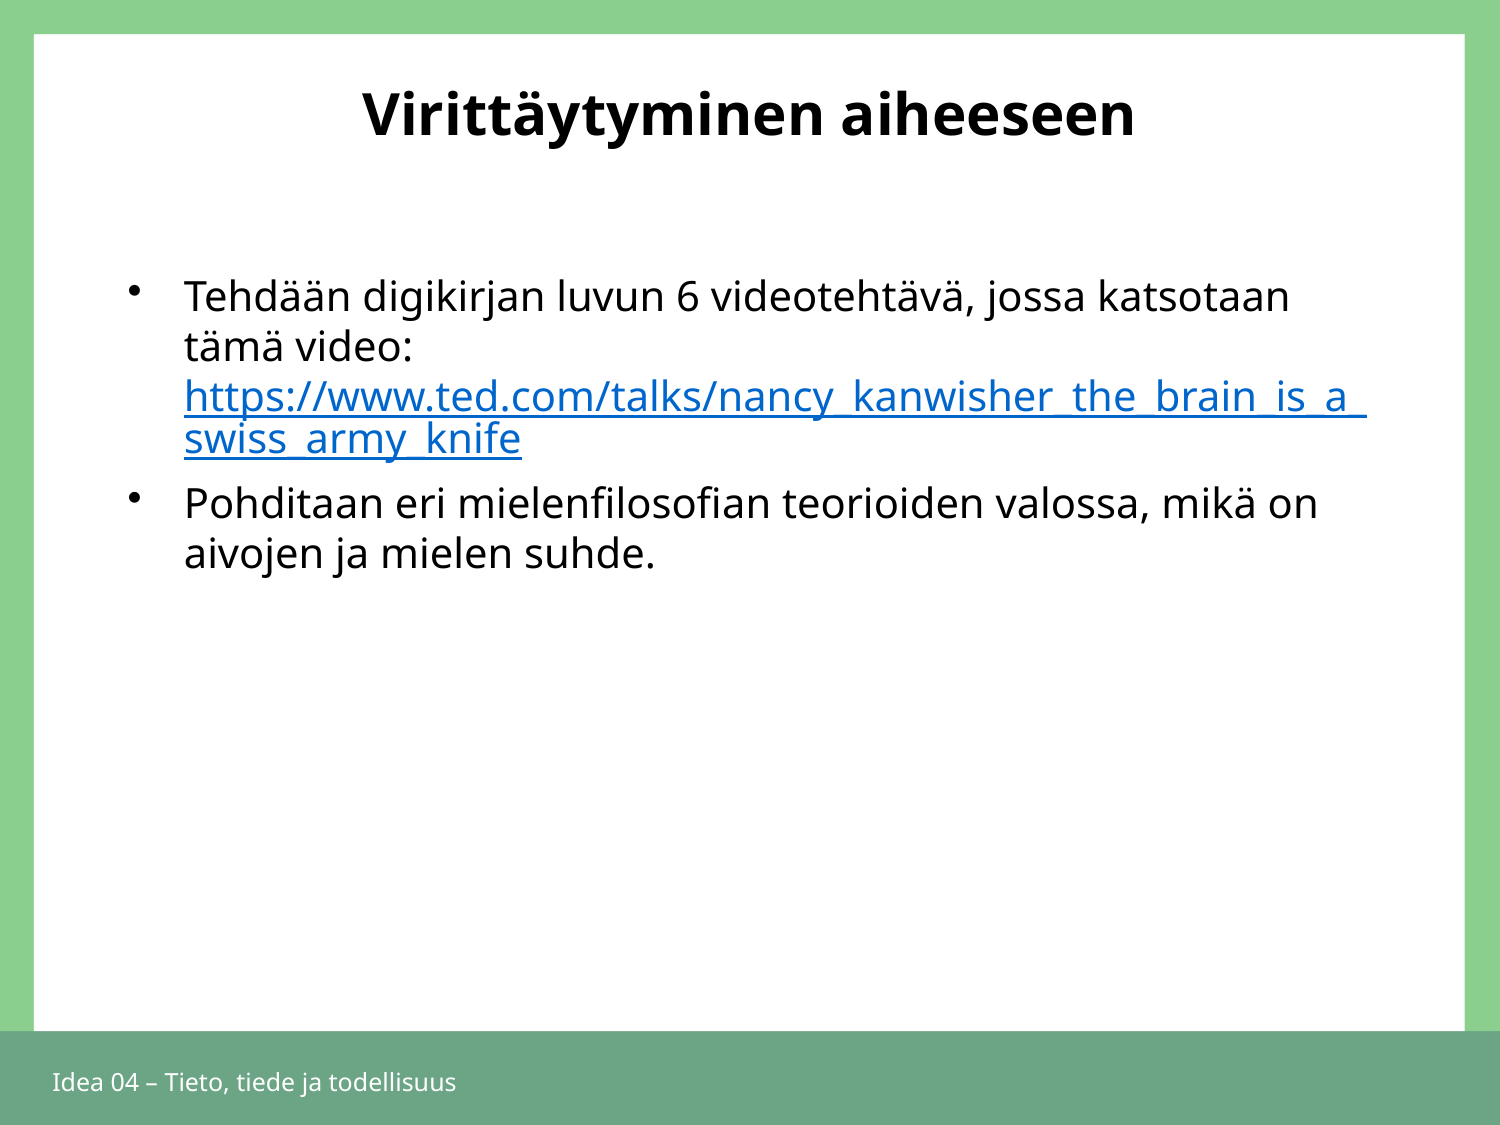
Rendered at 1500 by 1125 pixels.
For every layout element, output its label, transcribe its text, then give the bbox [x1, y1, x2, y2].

list Tehdään digikirjan luvun 6 videotehtävä, jossa katsotaan tämä video: https://www.ted.com/talks/nancy_kanwisher_the_brain_is_a_swiss_army_knife Pohditaan eri mielenfilosofian teorioiden valossa, mikä on aivojen ja mielen suhde. [112, 262, 1388, 1000]
picture [0, 0, 1500, 1125]
title Virittäytyminen aiheeseen [112, 37, 1388, 188]
